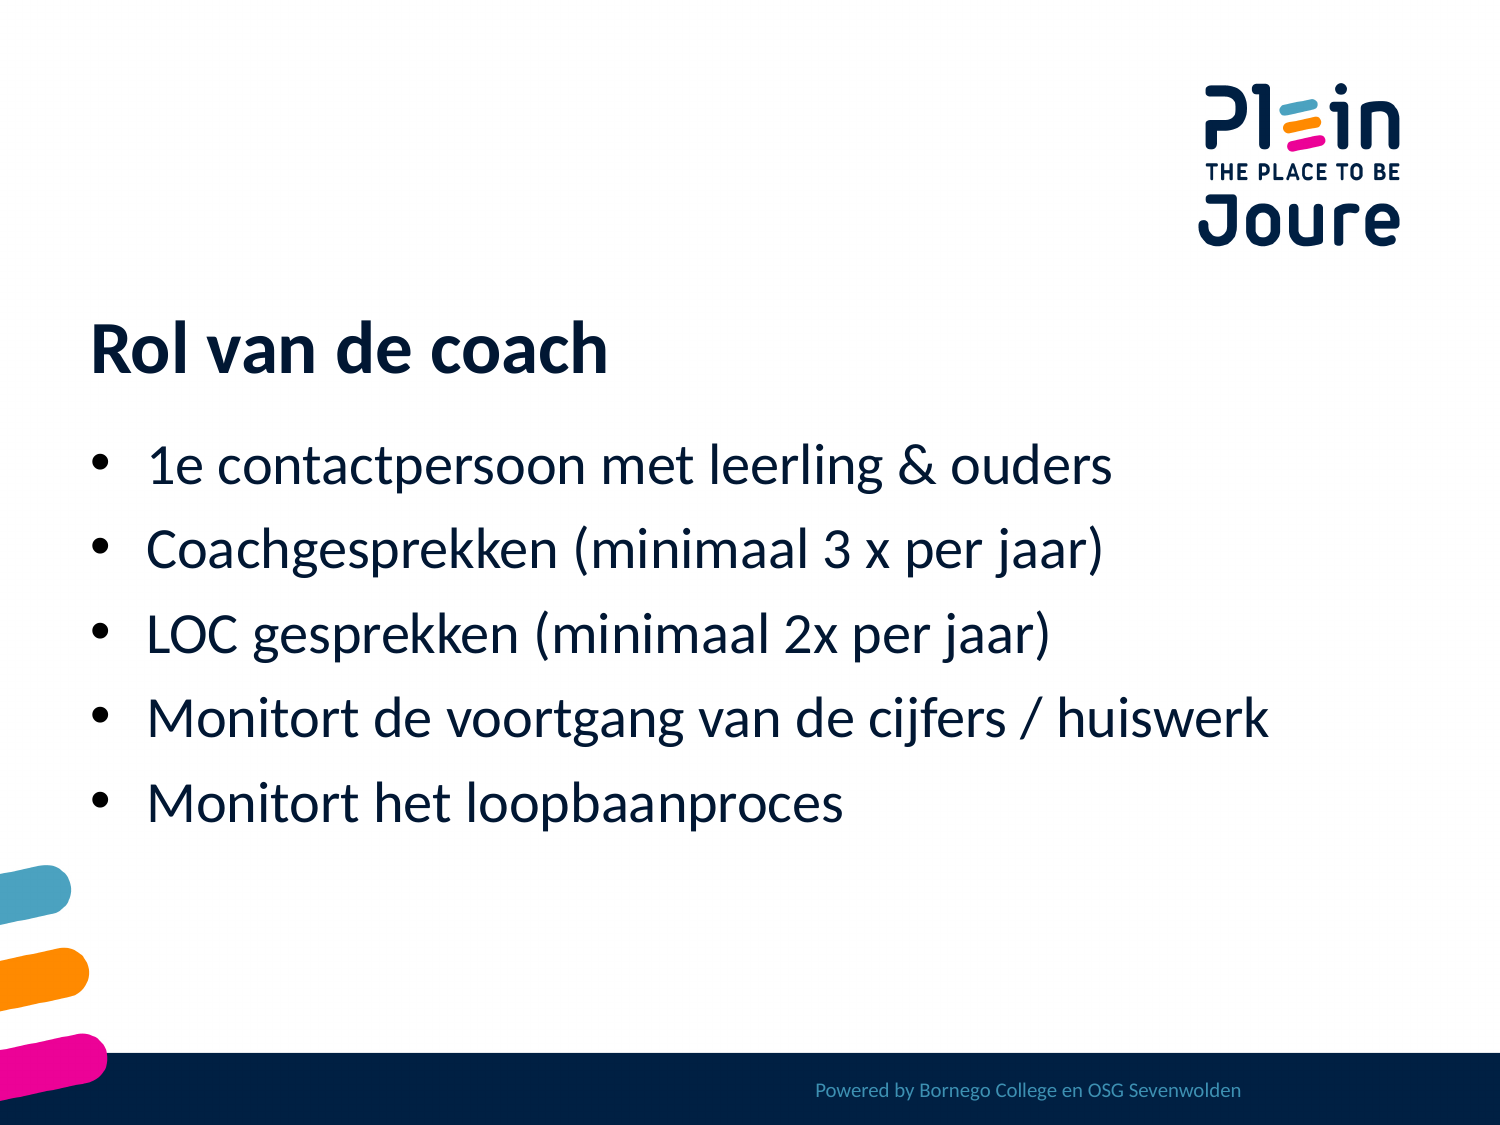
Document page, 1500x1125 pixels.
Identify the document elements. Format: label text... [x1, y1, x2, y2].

text_box Powered by Bornego College en OSG Sevenwolden [800, 1053, 1426, 1125]
title Rol van de coach [75, 267, 1426, 418]
list 1e contactpersoon met leerling & ouders Coachgesprekken (minimaal 3 x per jaar) LOC gesprekken (minimaal 2x per jaar) Monitort de voortgang van de cijfers / huiswerk Monitort het loopbaanproces [75, 418, 1426, 1005]
